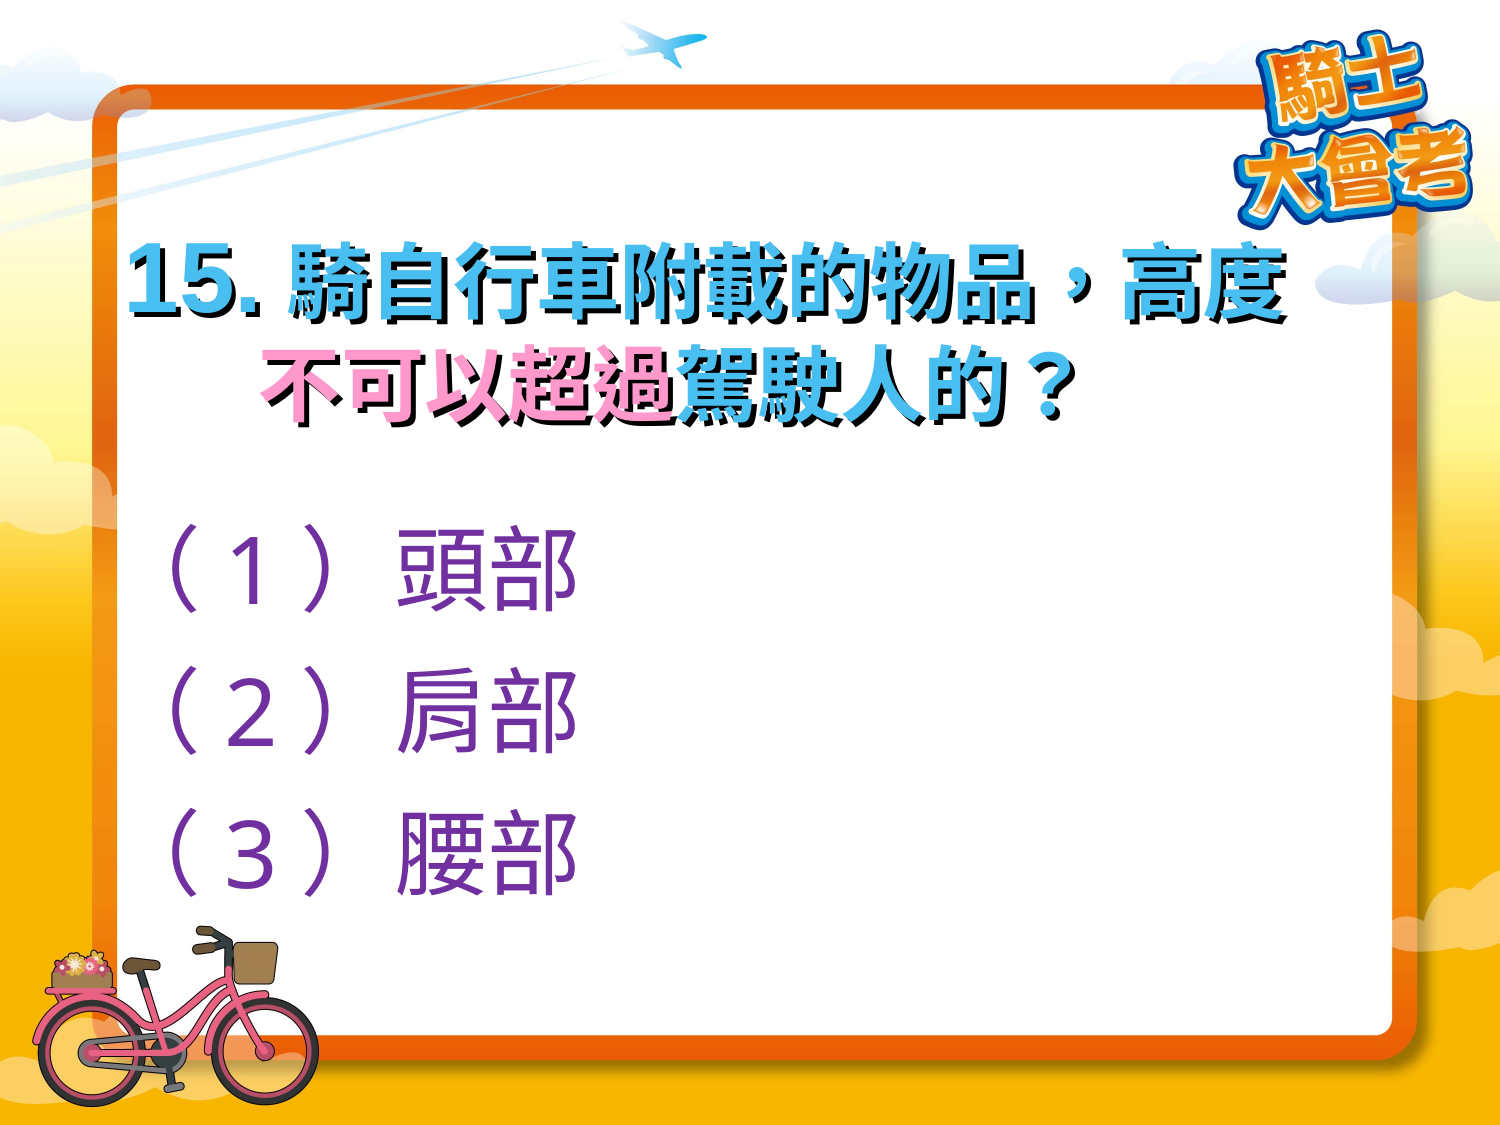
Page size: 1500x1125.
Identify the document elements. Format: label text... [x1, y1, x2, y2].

text_box （1）頭部 [100, 503, 1376, 622]
text_box （2）肩部 [100, 645, 1376, 786]
text_box （3）腰部 [100, 786, 1376, 906]
text_box 15.騎自行車附載的物品，高度 不可以超過駕駛人的？ [123, 90, 1447, 433]
